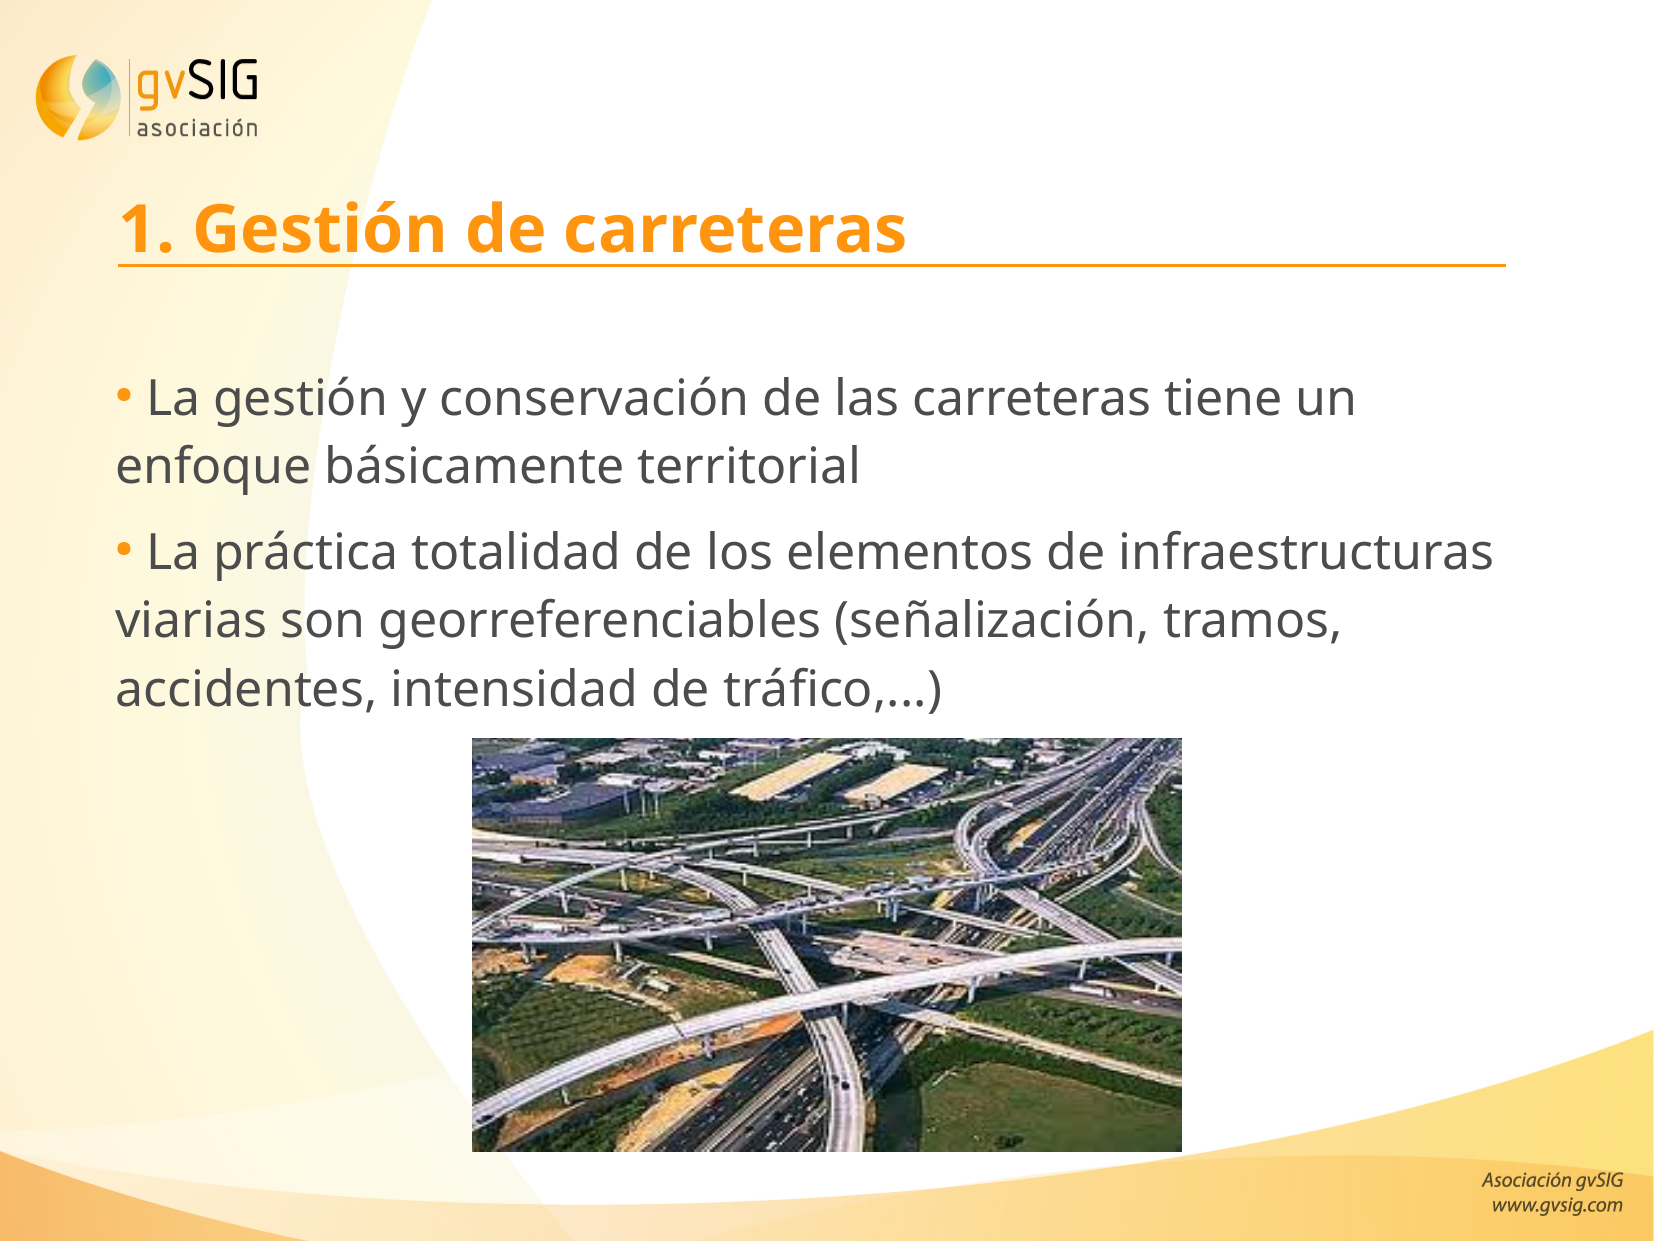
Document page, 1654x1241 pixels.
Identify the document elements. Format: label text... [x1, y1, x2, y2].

title 1. Gestión de carreteras [118, 177, 1607, 276]
picture [0, 0, 1654, 1241]
text_box La gestión y conservación de las carreteras tiene un enfoque básicamente territorial La práctica totalidad de los elementos de infraestructuras viarias son georreferenciables (señalización, tramos, accidentes, intensidad de tráfico,...) [100, 354, 1565, 1034]
